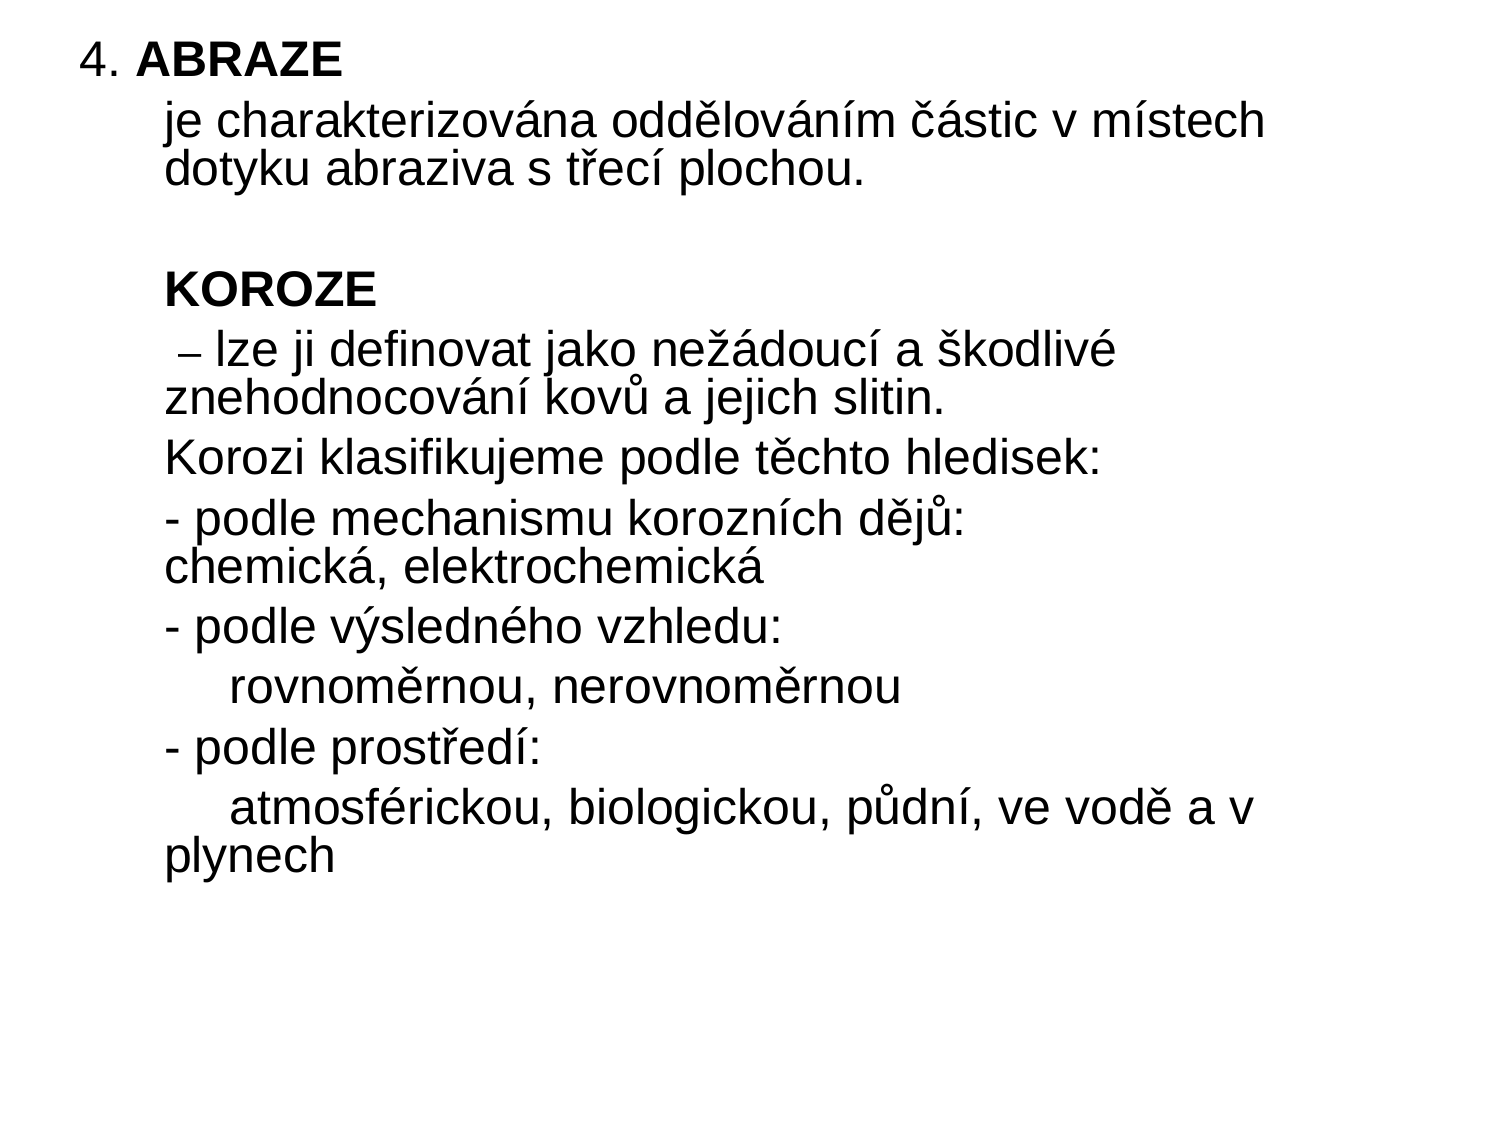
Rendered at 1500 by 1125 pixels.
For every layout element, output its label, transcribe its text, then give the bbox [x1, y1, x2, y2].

list 4. ABRAZE je charakterizována oddělováním částic v místech dotyku abraziva s třecí plochou. KOROZE – lze ji definovat jako nežádoucí a škodlivé znehodnocování kovů a jejich slitin. Korozi klasifikujeme podle těchto hledisek: - podle mechanismu korozních dějů: chemická, elektrochemická - podle výsledného vzhledu: rovnoměrnou, nerovnoměrnou - podle prostředí: atmosférickou, biologickou, půdní, ve vodě a v plynech [64, 30, 1415, 1035]
title [0, 8, 847, 264]
